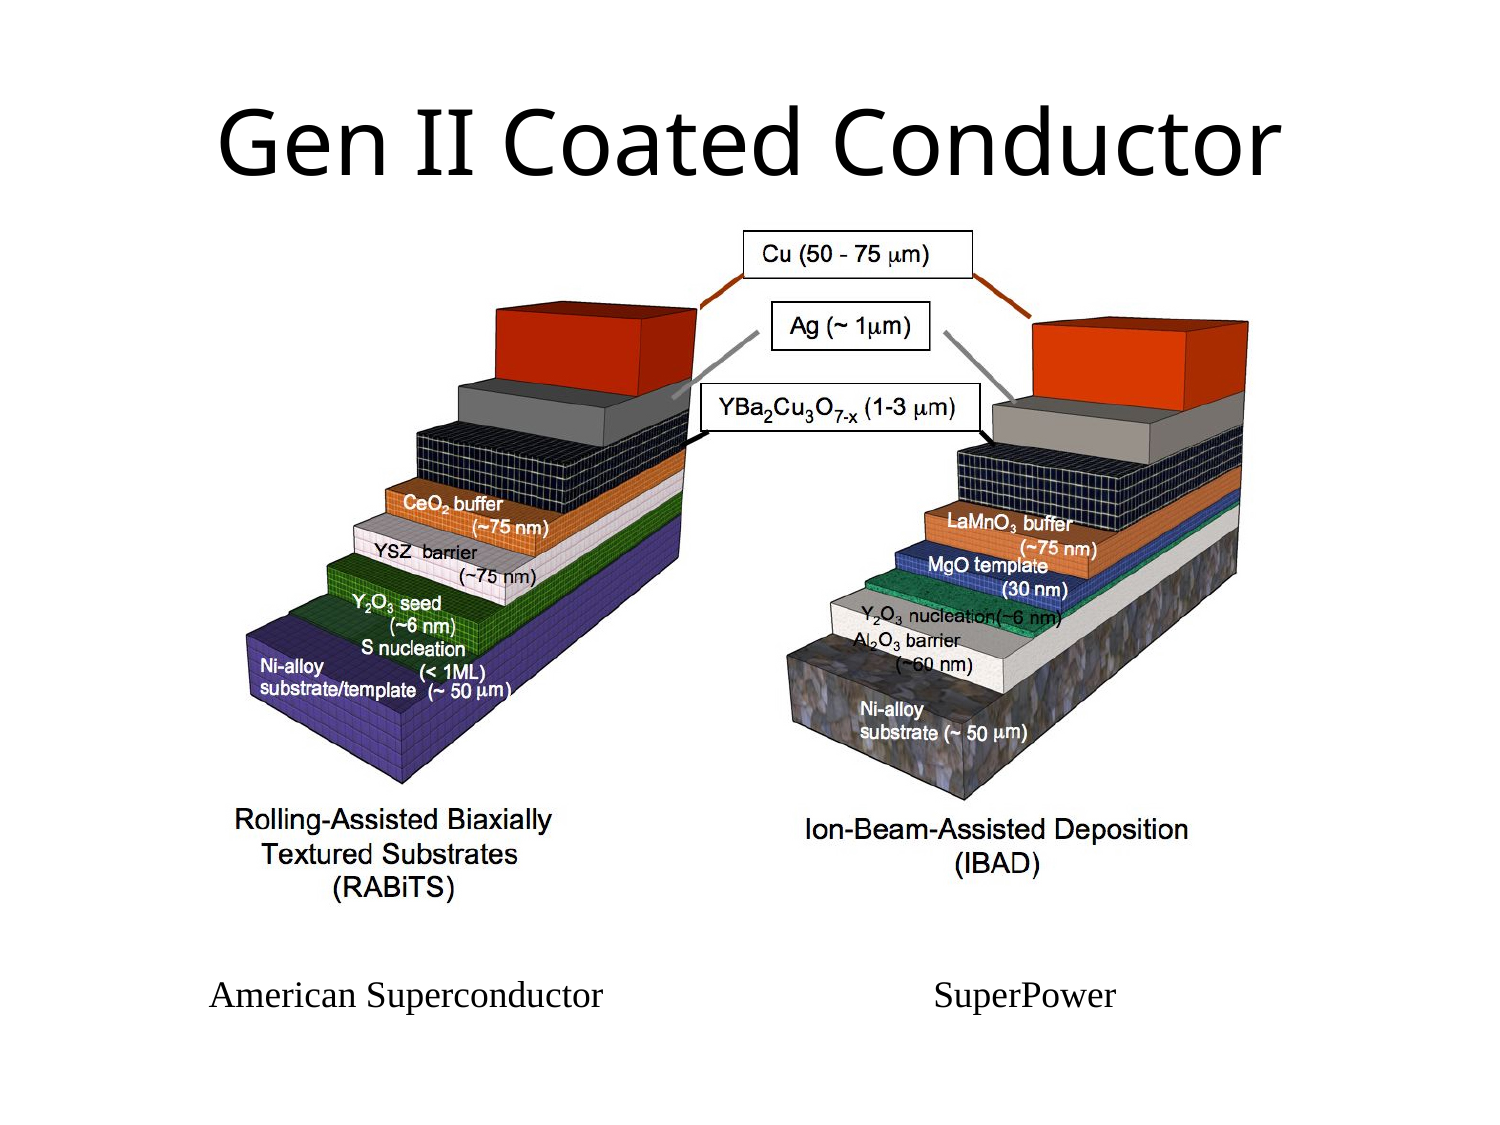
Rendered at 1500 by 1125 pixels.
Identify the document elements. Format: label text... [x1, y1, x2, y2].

title Gen II Coated Conductor [75, 45, 1426, 233]
picture [225, 214, 1263, 913]
text_box American Superconductor [124, 962, 688, 1023]
text_box SuperPower [800, 962, 1251, 1023]
